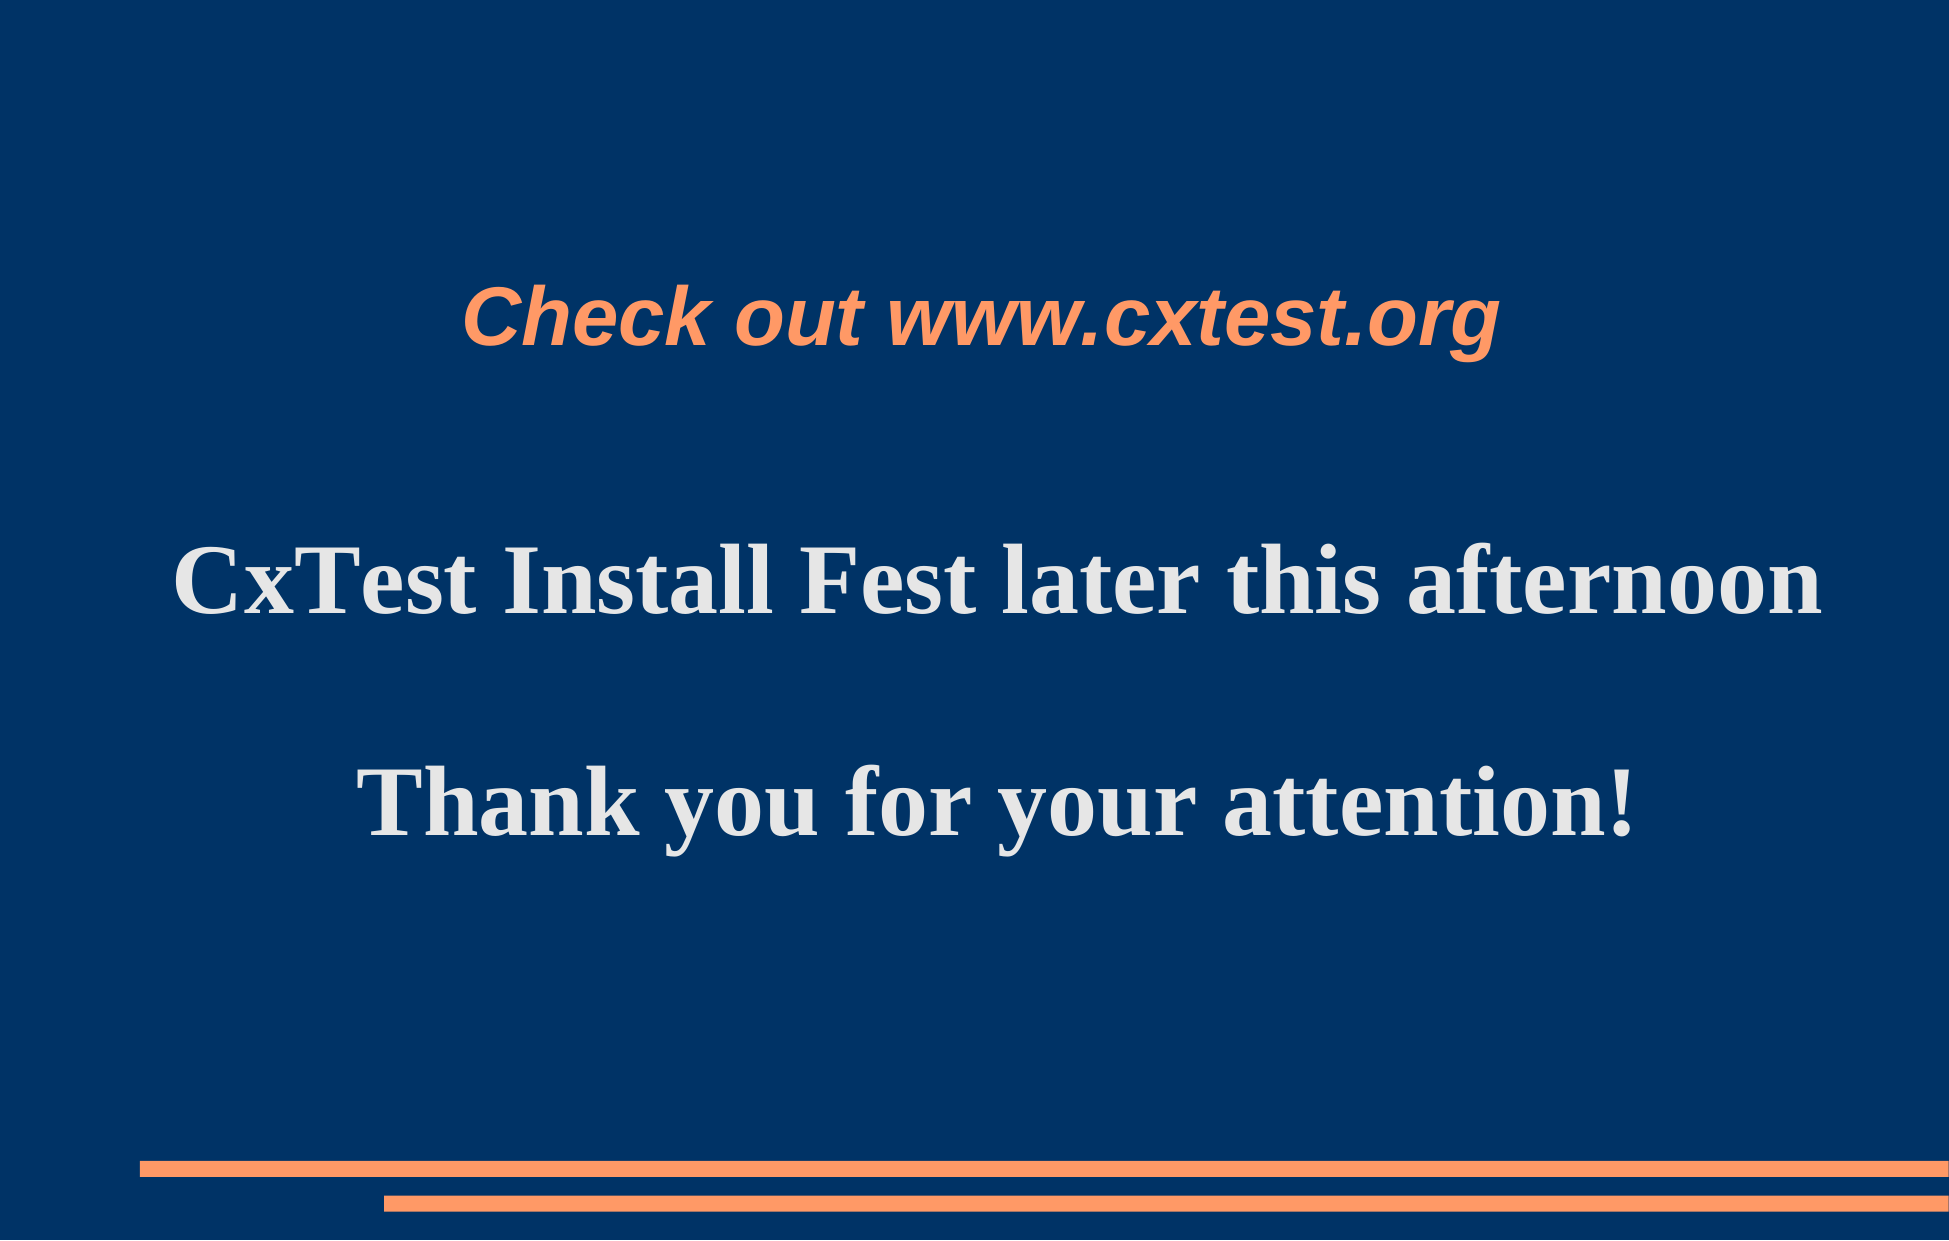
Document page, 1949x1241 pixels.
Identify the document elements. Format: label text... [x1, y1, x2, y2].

list CxTest Install Fest later this afternoon Thank you for your attention! [141, 525, 1838, 916]
title Check out www.cxtest.org [150, 220, 1815, 413]
